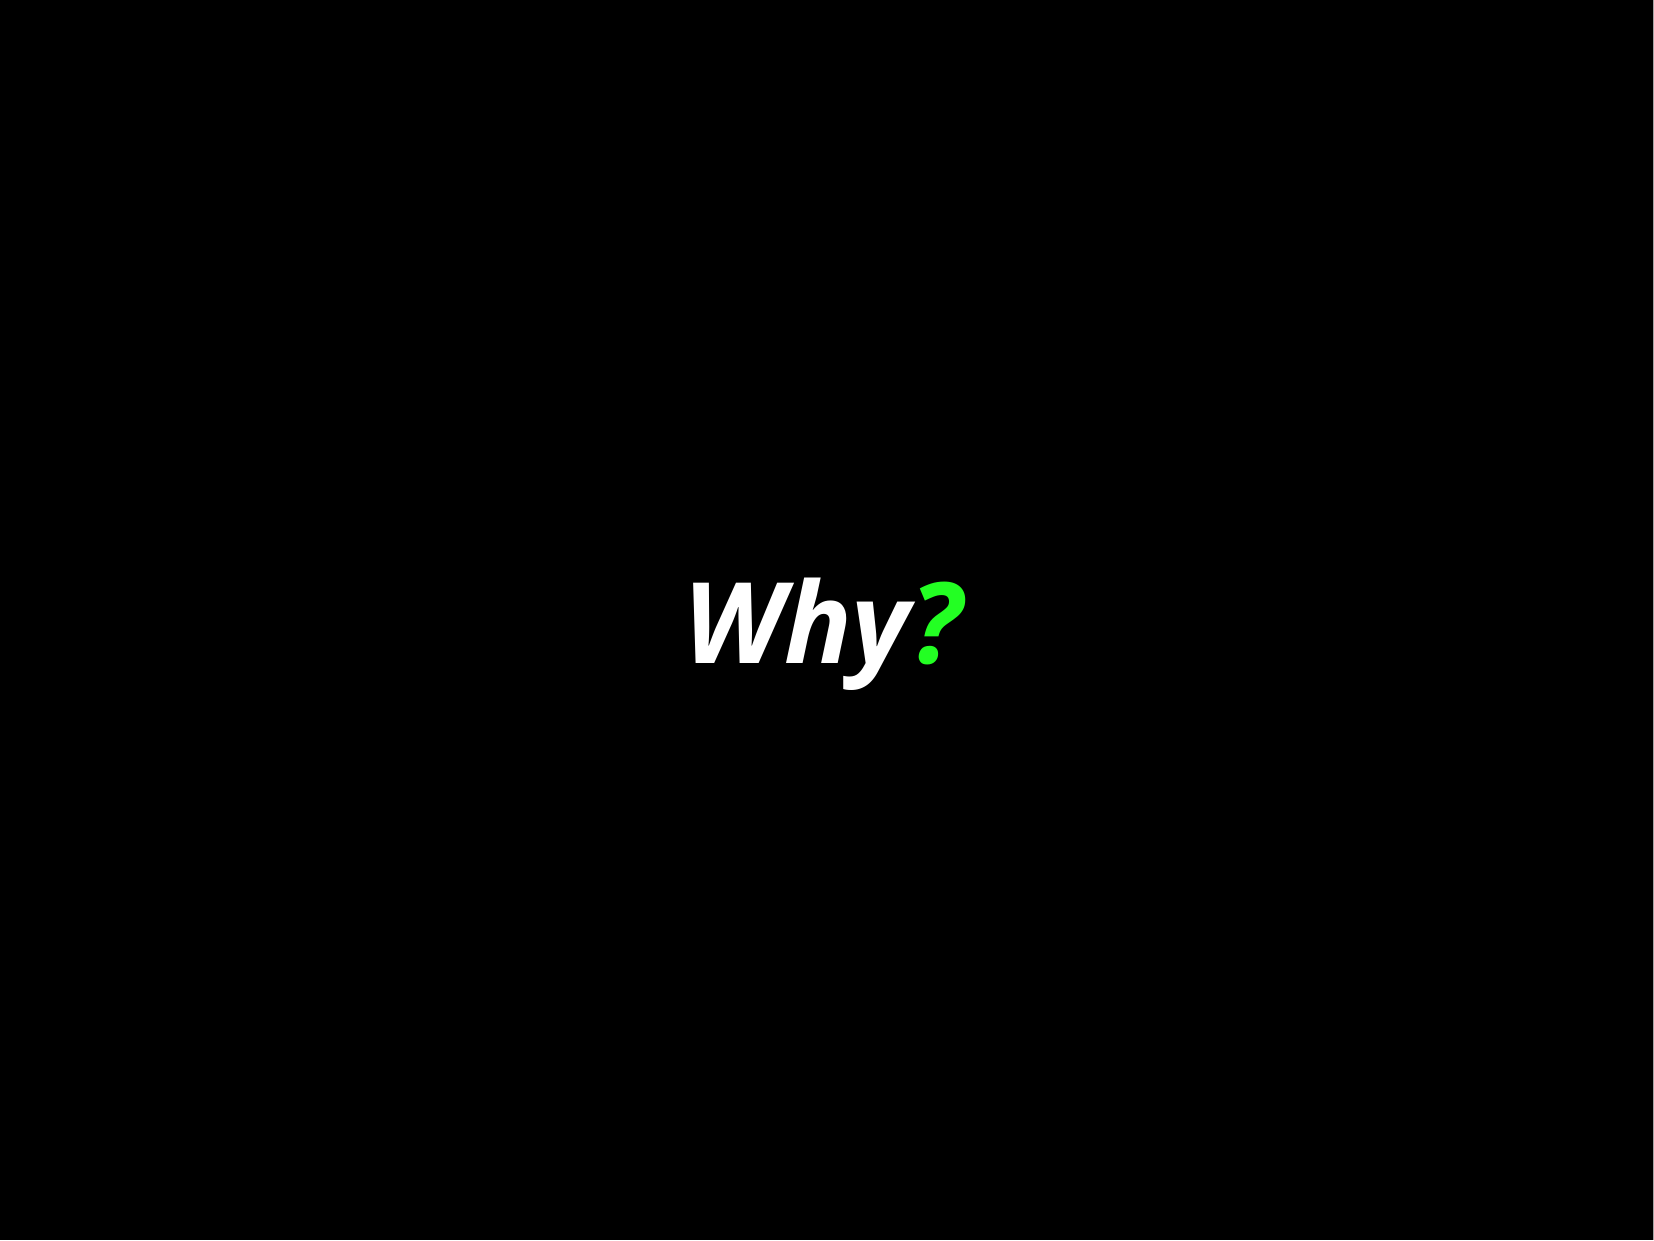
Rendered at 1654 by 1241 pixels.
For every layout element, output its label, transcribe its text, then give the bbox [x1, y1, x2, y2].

title Why? [75, 282, 1571, 958]
